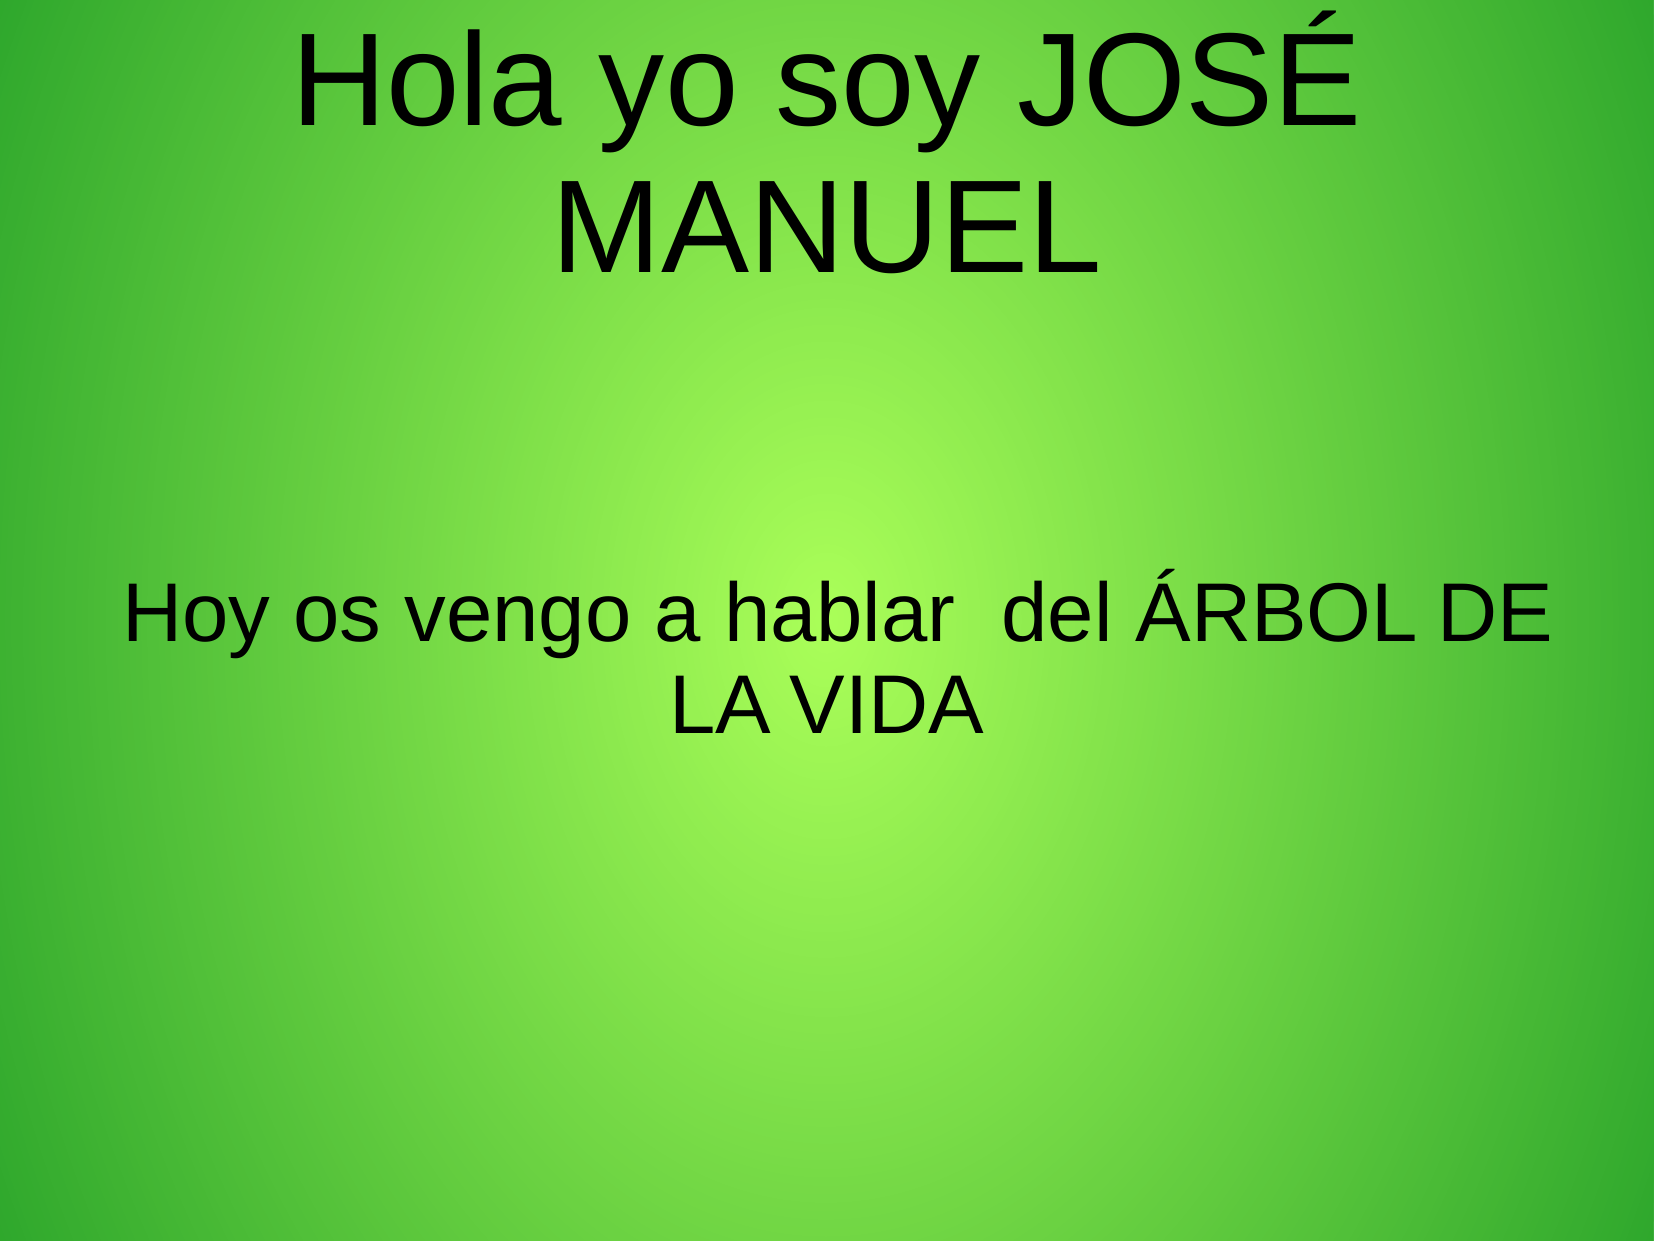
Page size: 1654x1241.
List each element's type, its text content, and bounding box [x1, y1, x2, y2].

title Hola yo soy JOSÉ MANUEL [82, 5, 1571, 299]
subtitle Hoy os vengo a hablar del ÁRBOL DE LA VIDA [82, 299, 1571, 1019]
